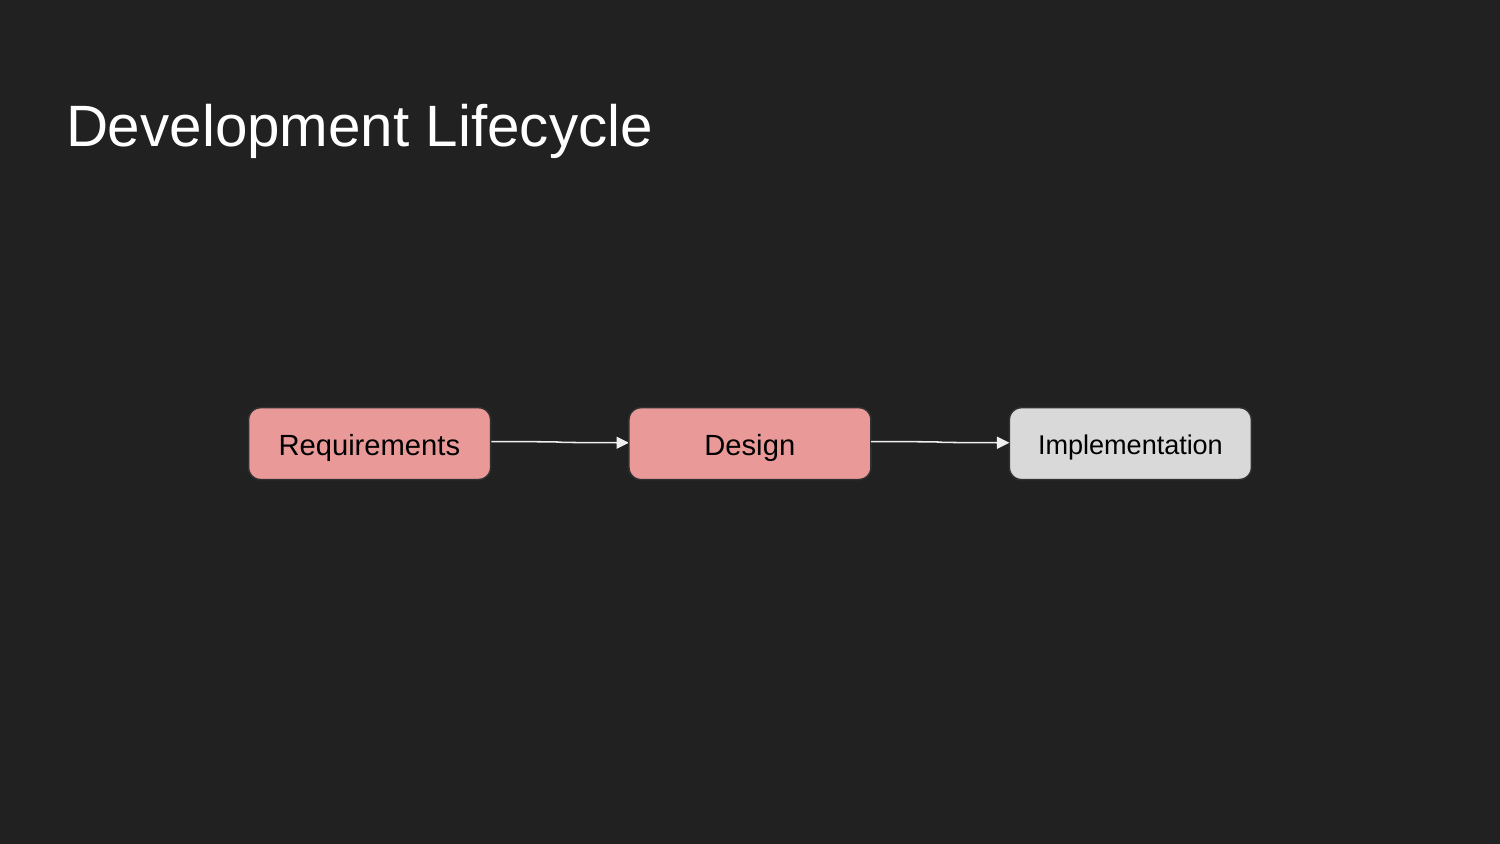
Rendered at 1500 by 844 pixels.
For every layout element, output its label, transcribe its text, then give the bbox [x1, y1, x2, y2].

text_box Design [628, 407, 872, 480]
title Development Lifecycle [51, 72, 1449, 167]
text_box Requirements [248, 407, 491, 480]
text_box Implementation [1009, 407, 1252, 480]
